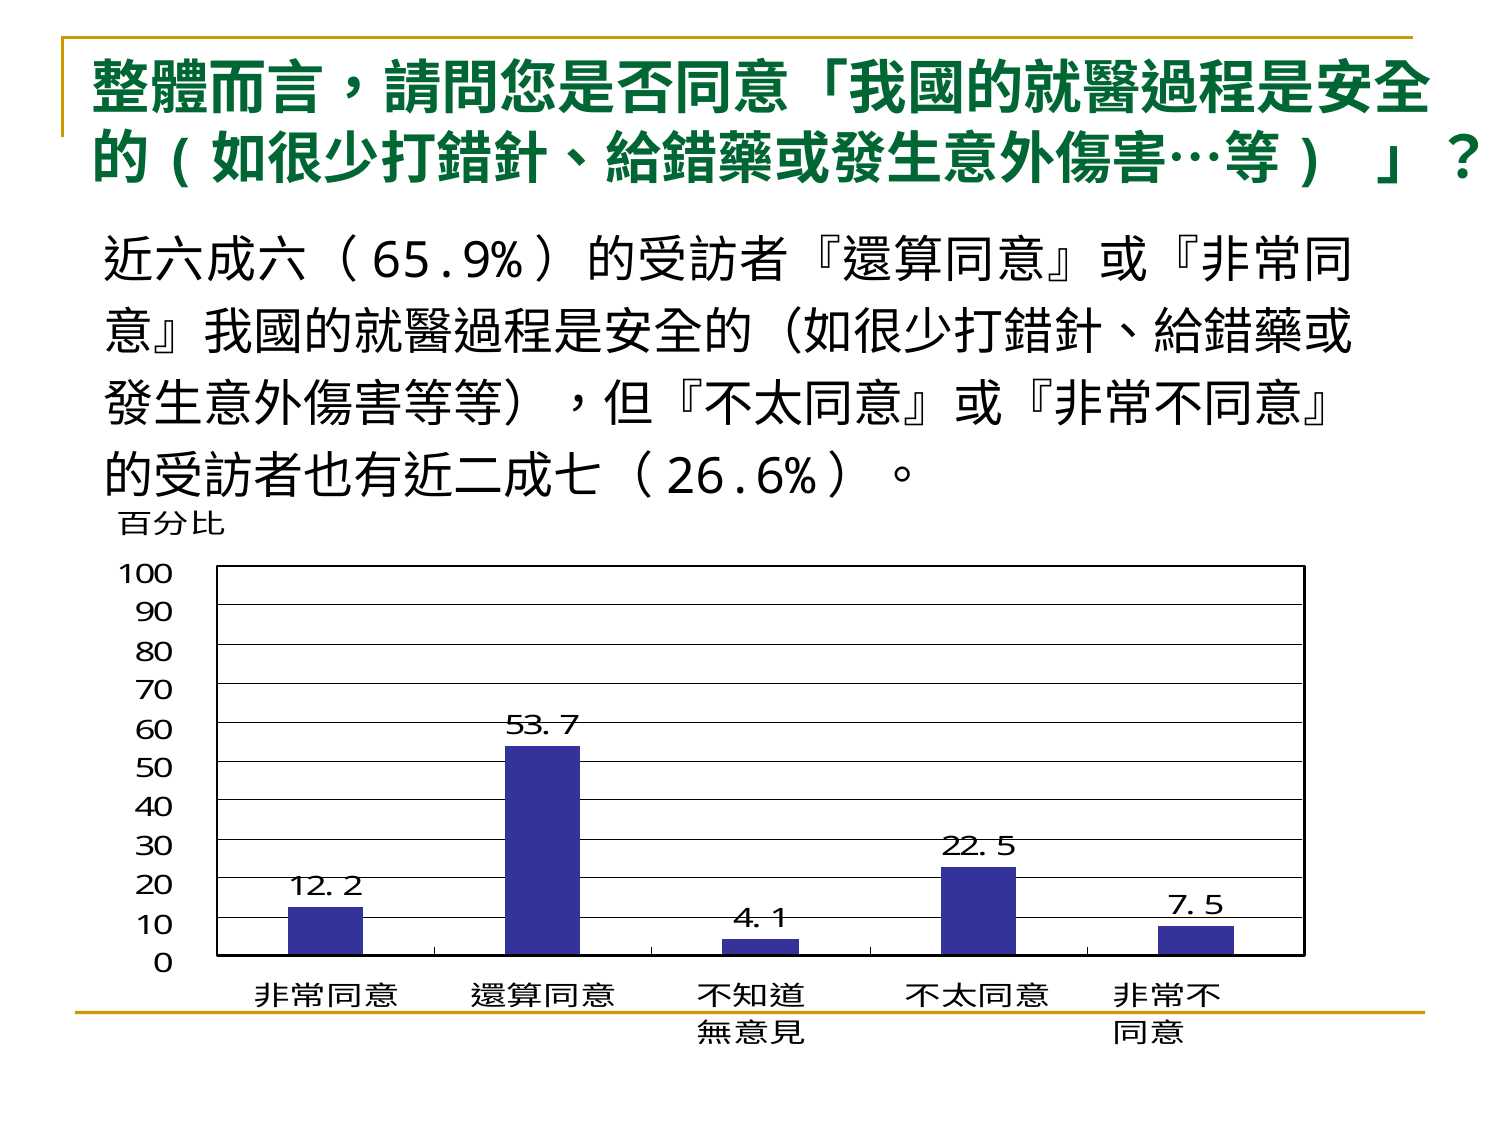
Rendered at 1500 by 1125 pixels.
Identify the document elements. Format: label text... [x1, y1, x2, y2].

title 整體而言，請問您是否同意「我國的就醫過程是安全的(如很少打錯針、給錯藥或發生意外傷害…等) 」？ [76, 42, 1459, 221]
list 近六成六（65.9%）的受訪者『還算同意』或『非常同意』我國的就醫過程是安全的（如很少打錯針、給錯藥或發生意外傷害等等），但『不太同意』或『非常不同意』的受訪者也有近二成七（26.6%）。 [88, 208, 1388, 516]
chart [100, 474, 1353, 1059]
